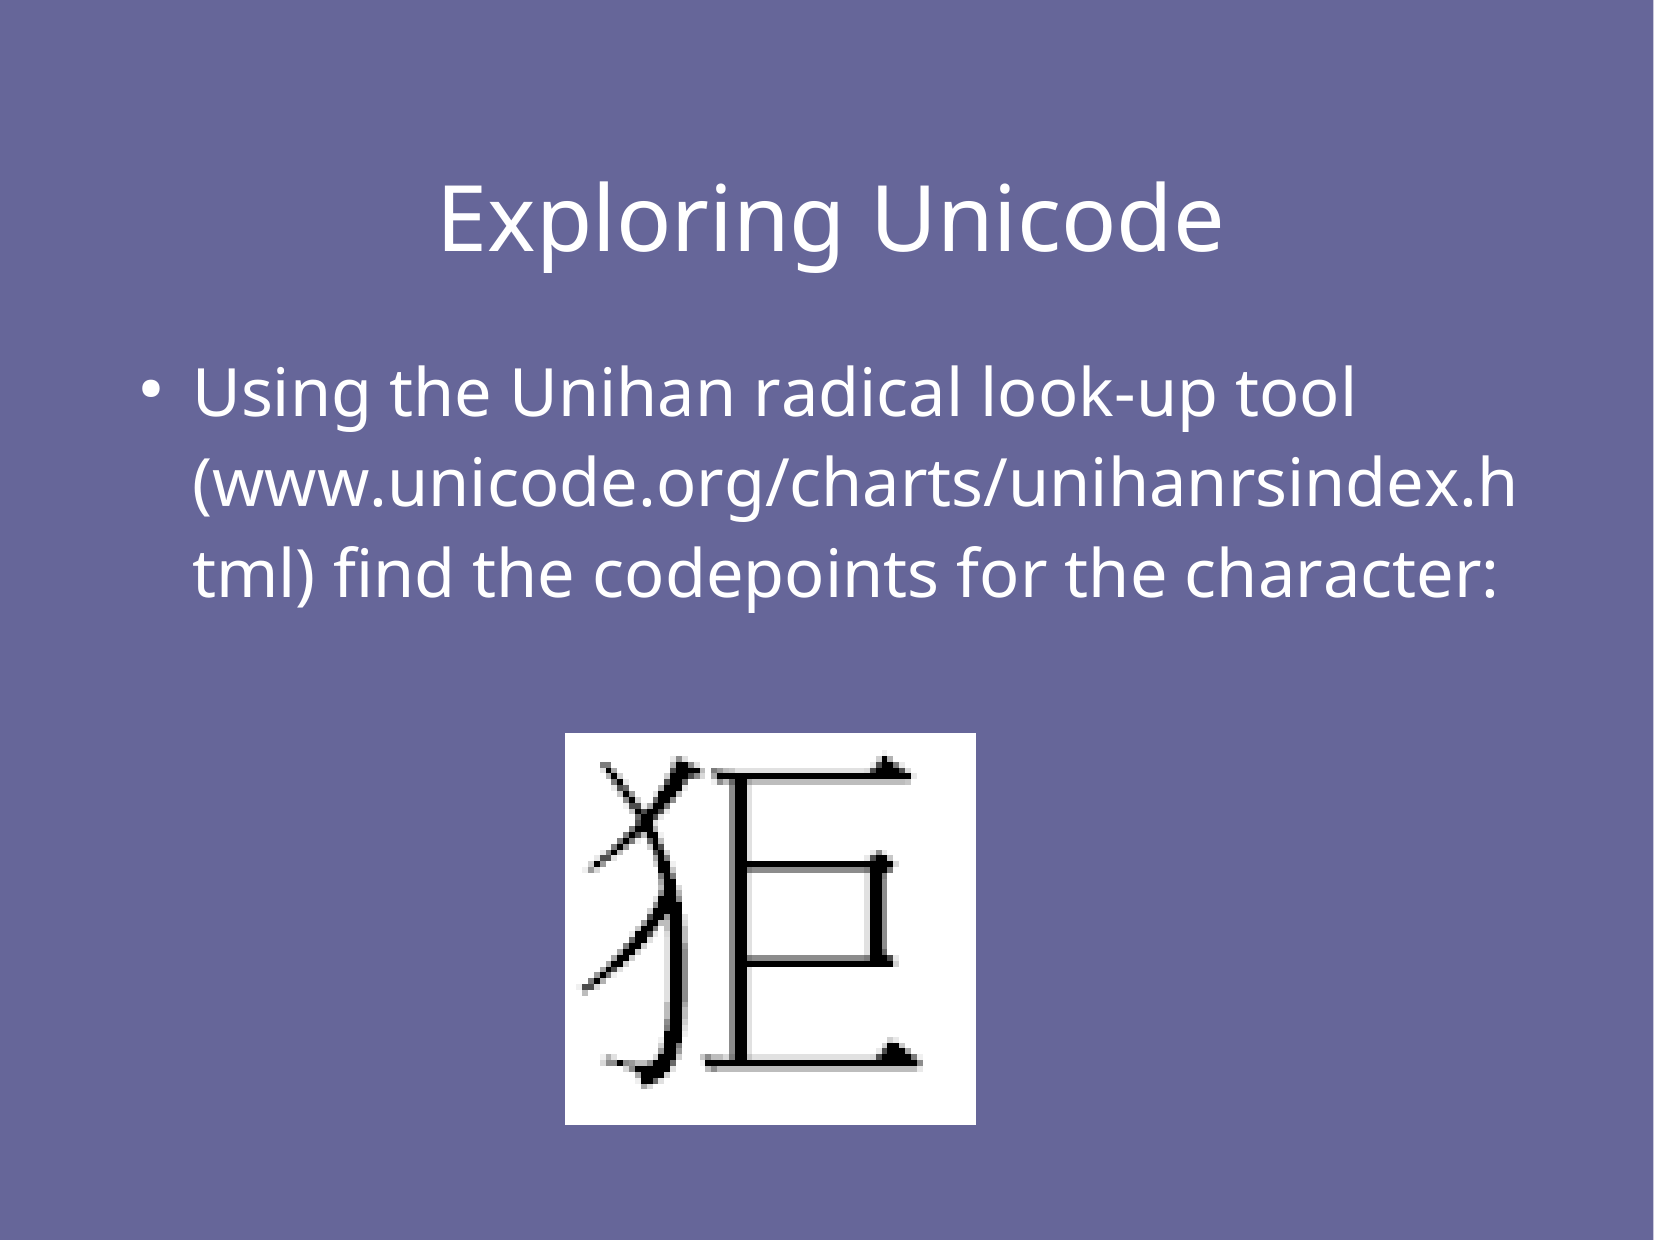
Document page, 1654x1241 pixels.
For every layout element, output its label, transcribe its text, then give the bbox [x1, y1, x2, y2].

title Exploring Unicode [125, 112, 1538, 320]
list Using the Unihan radical look-up tool (www.unicode.org/charts/unihanrsindex.html) find the codepoints for the character: [121, 344, 1534, 1127]
picture [565, 733, 976, 1126]
